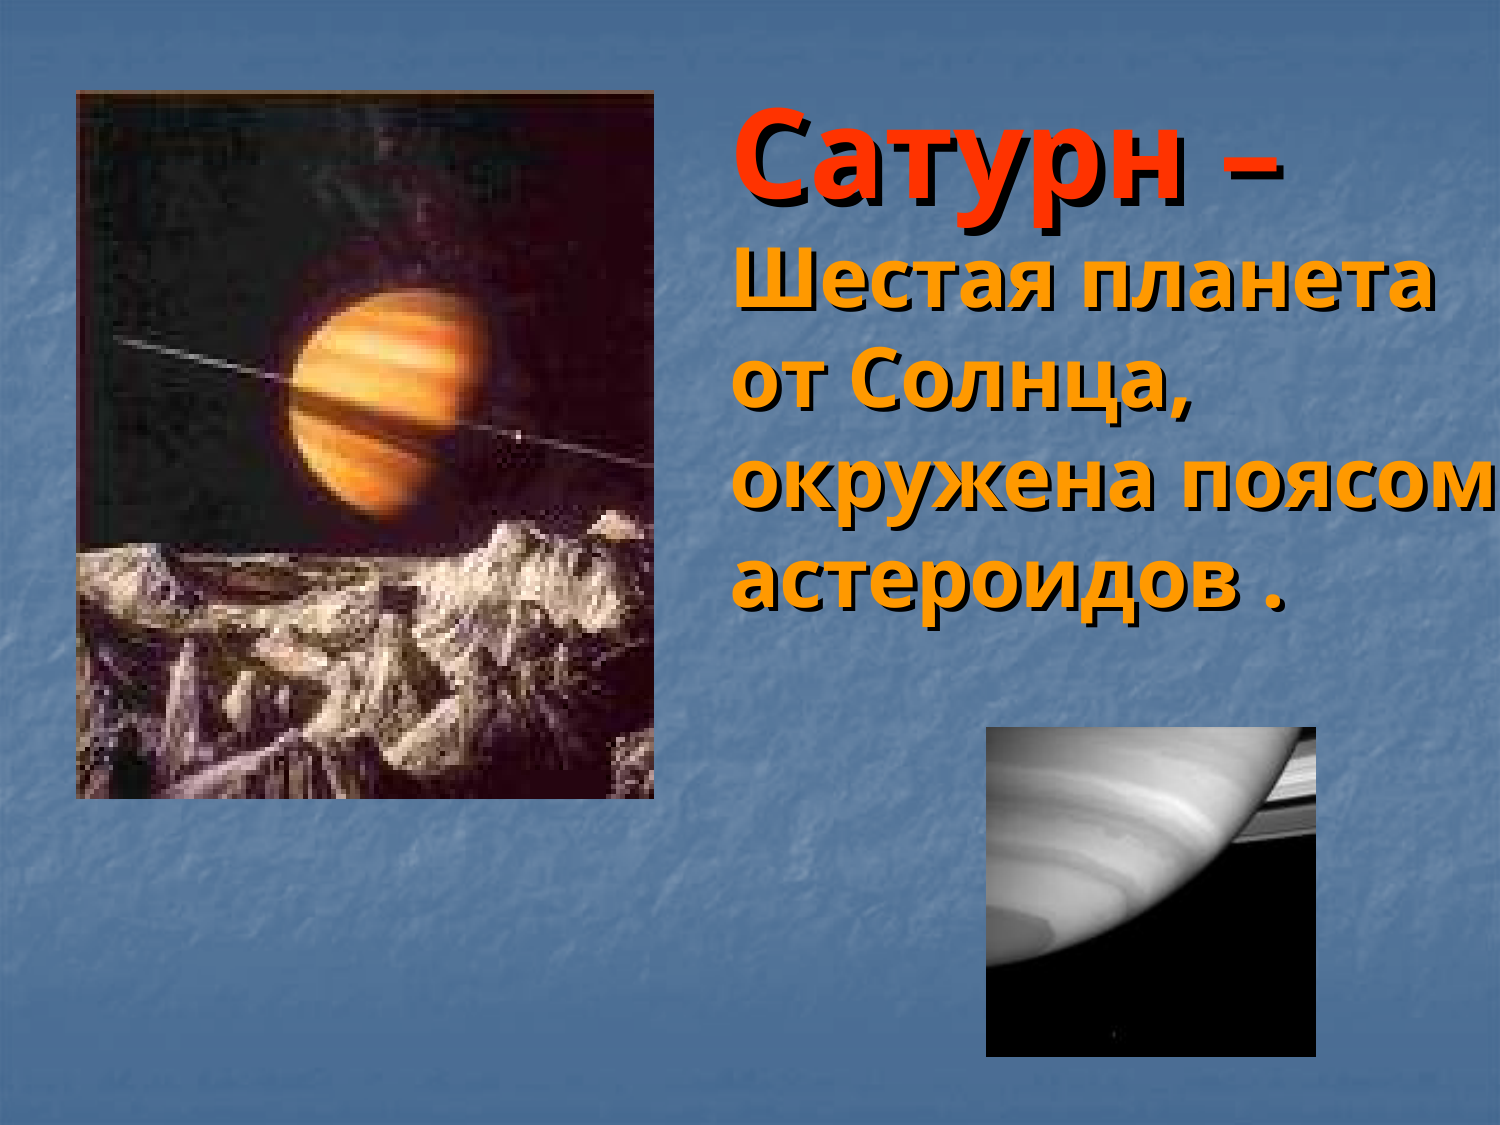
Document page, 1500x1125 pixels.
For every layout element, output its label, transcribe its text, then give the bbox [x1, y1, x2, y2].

picture [986, 727, 1316, 1057]
text_box Сатурн – Шестая планета от Солнца, окружена поясом астероидов . [714, 66, 1422, 632]
picture [76, 90, 654, 799]
